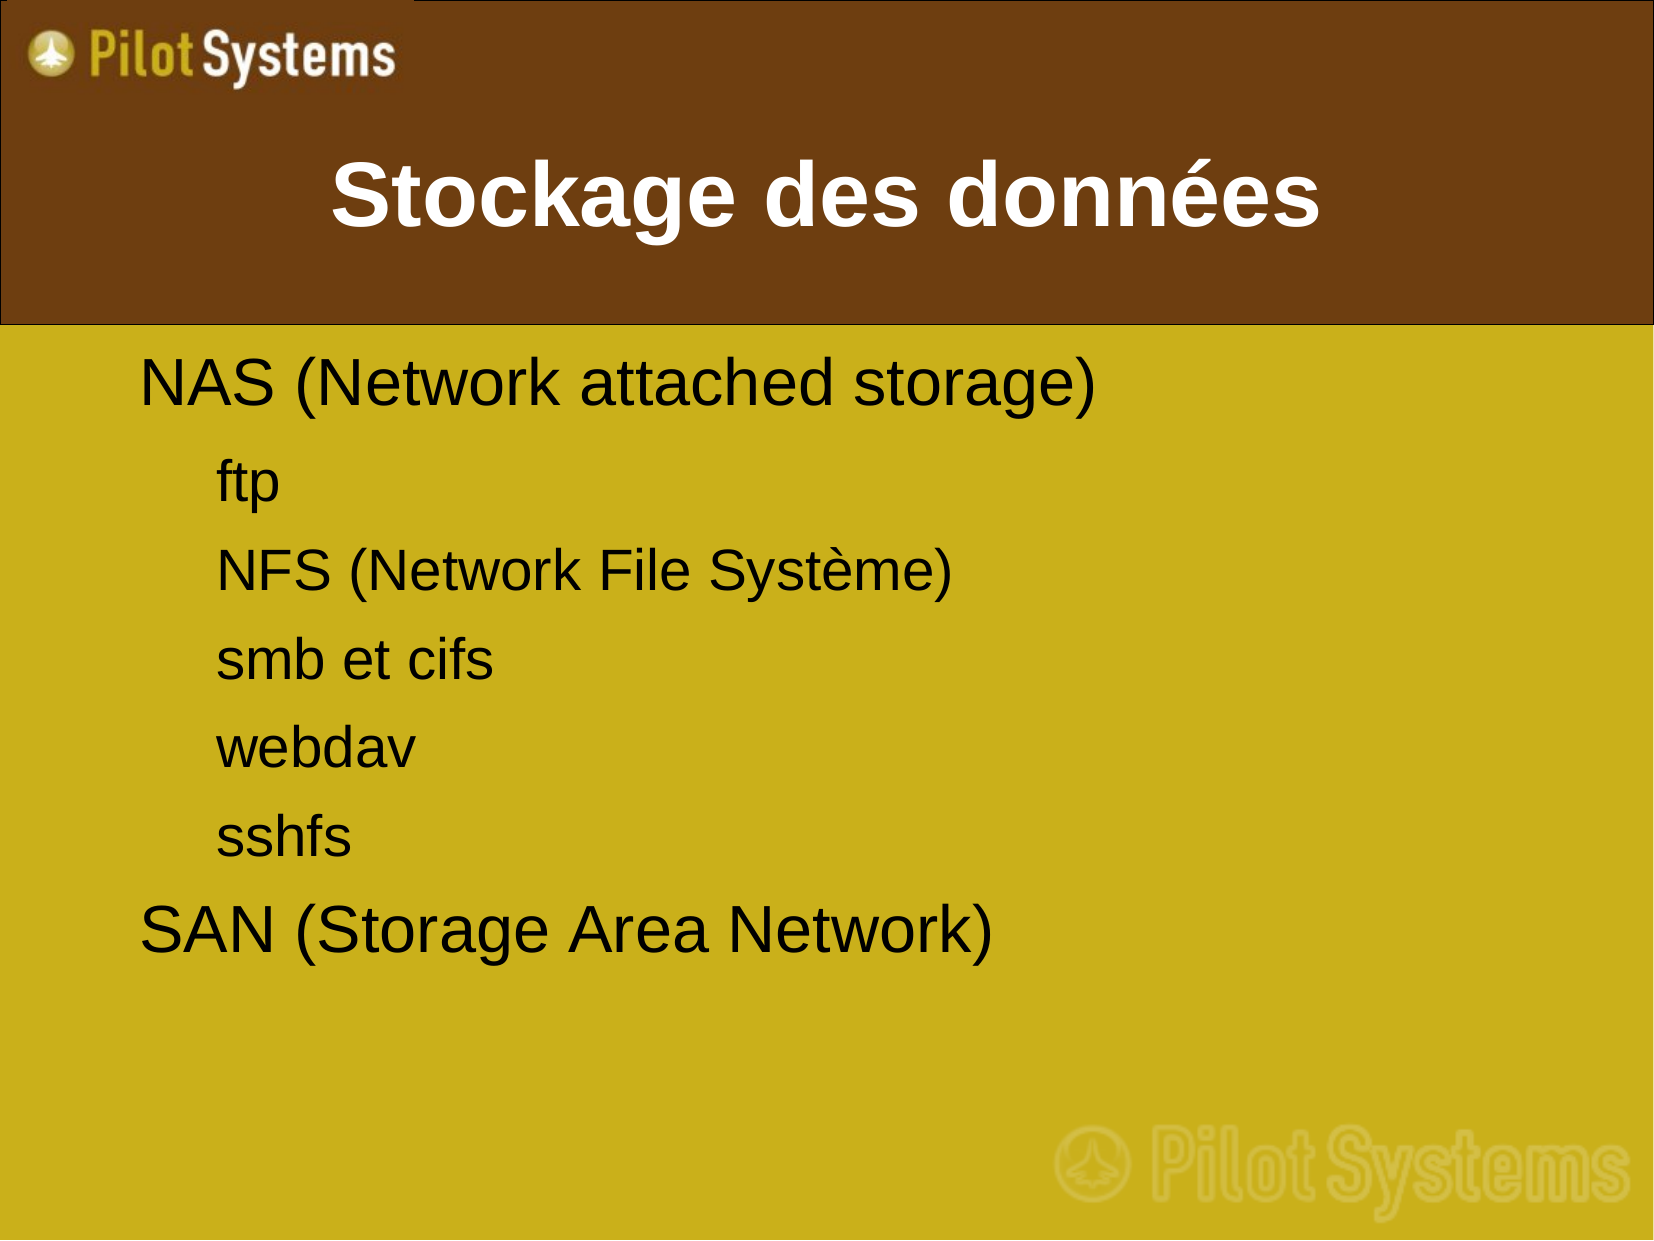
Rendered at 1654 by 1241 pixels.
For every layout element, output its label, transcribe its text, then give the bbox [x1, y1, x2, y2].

list NAS (Network attached storage) ftp NFS (Network File Système) smb et cifs webdav sshfs SAN (Storage Area Network) [121, 344, 1534, 1196]
title Stockage des données [121, 98, 1534, 291]
picture [7, 0, 414, 115]
picture [1051, 1114, 1642, 1235]
